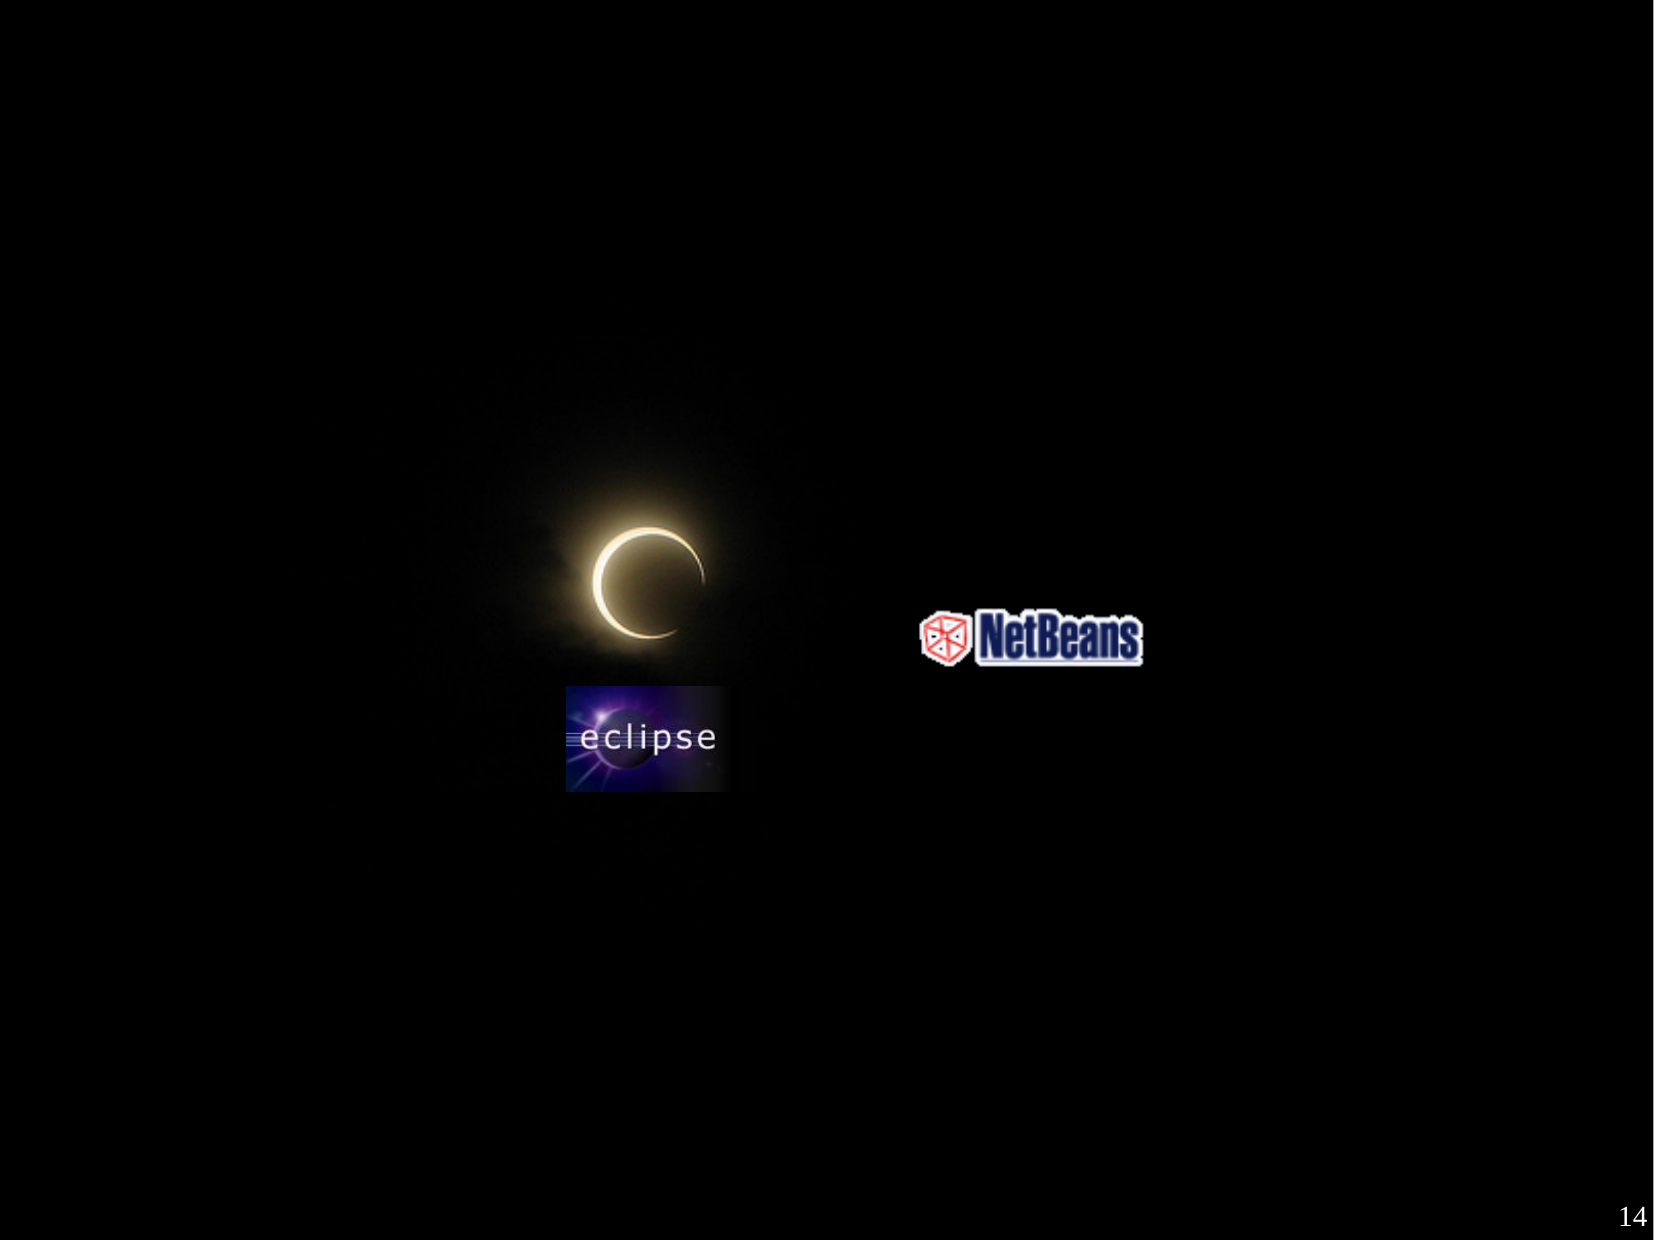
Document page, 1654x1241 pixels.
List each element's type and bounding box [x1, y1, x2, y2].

picture [141, 194, 1205, 977]
